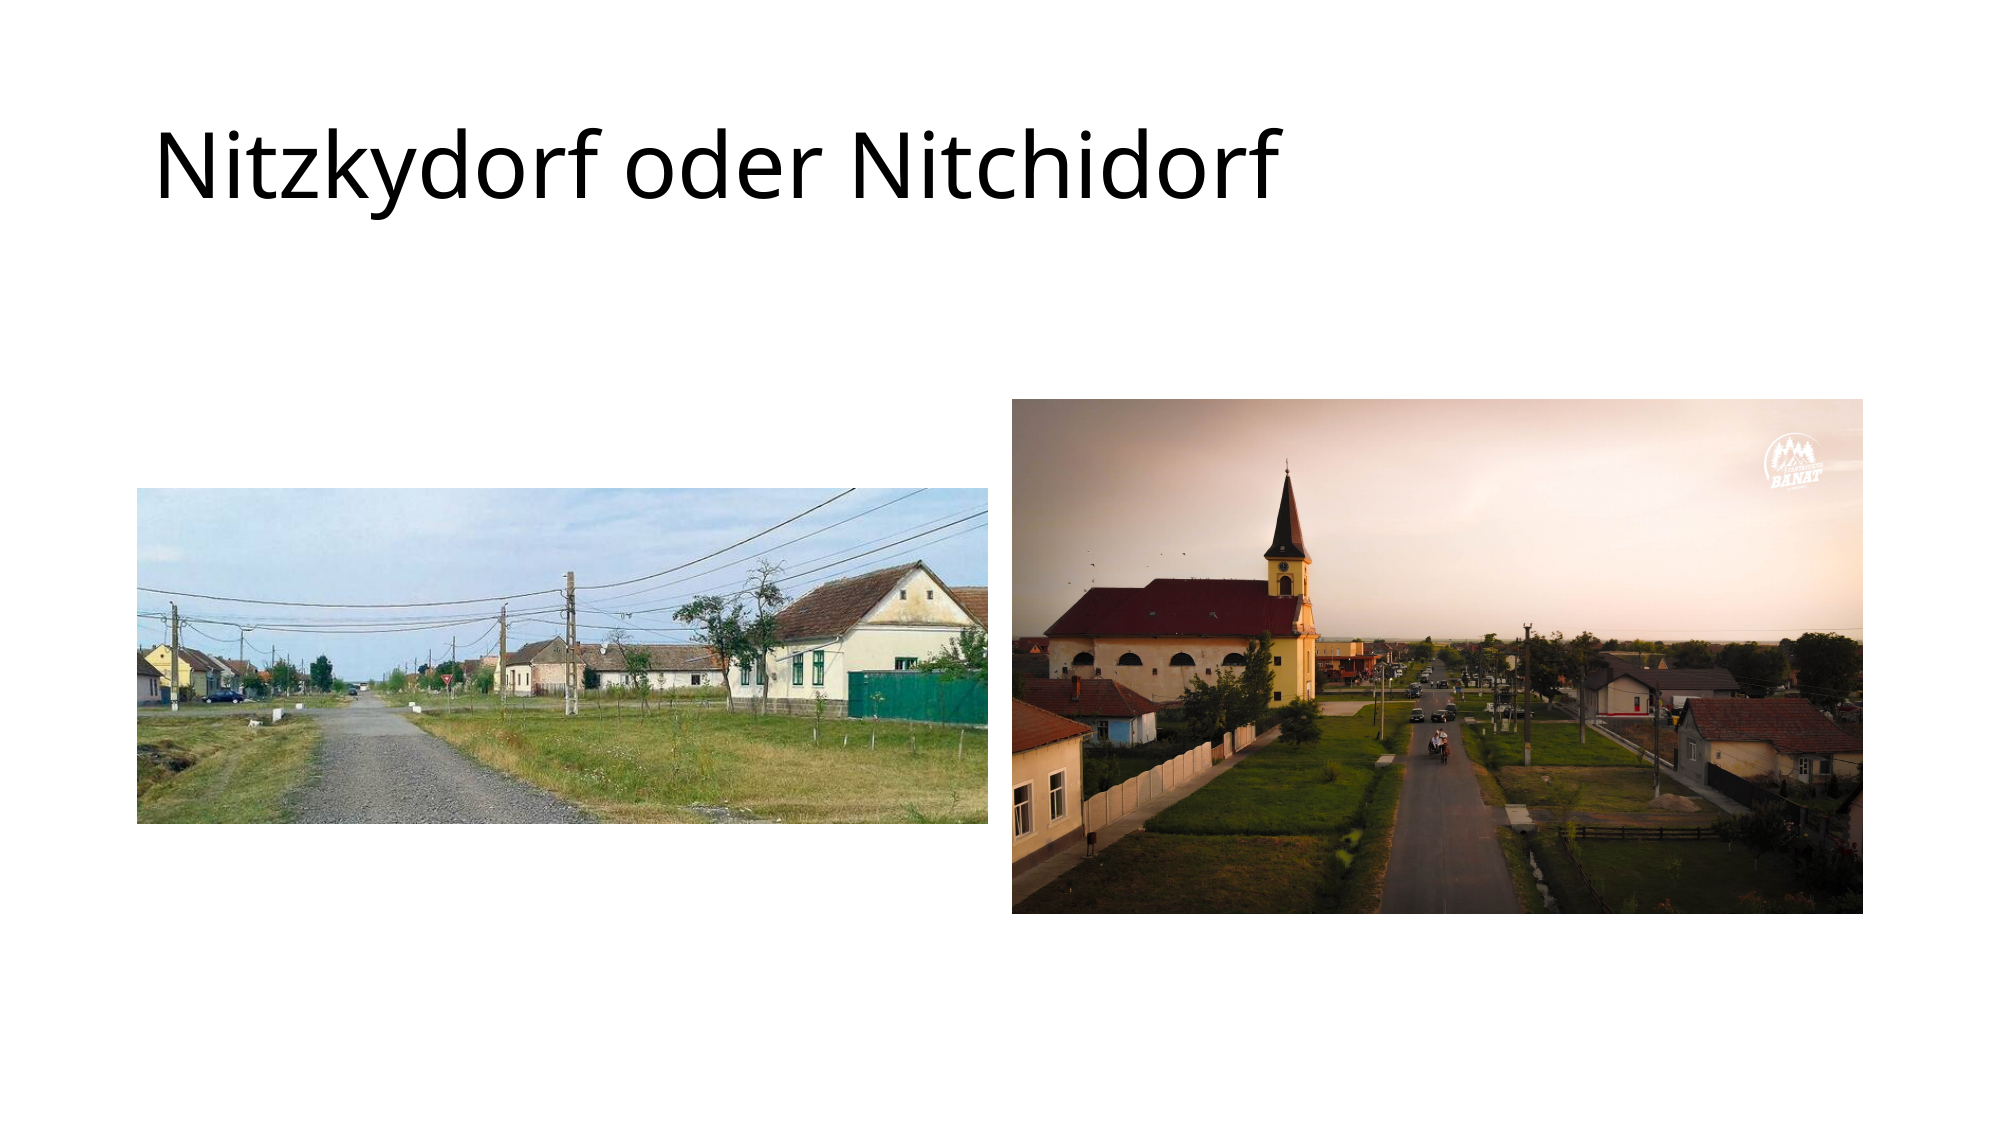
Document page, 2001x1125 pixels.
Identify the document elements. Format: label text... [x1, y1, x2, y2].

title Nitzkydorf oder Nitchidorf [137, 59, 1863, 278]
picture [137, 489, 988, 824]
picture [1012, 399, 1863, 914]
